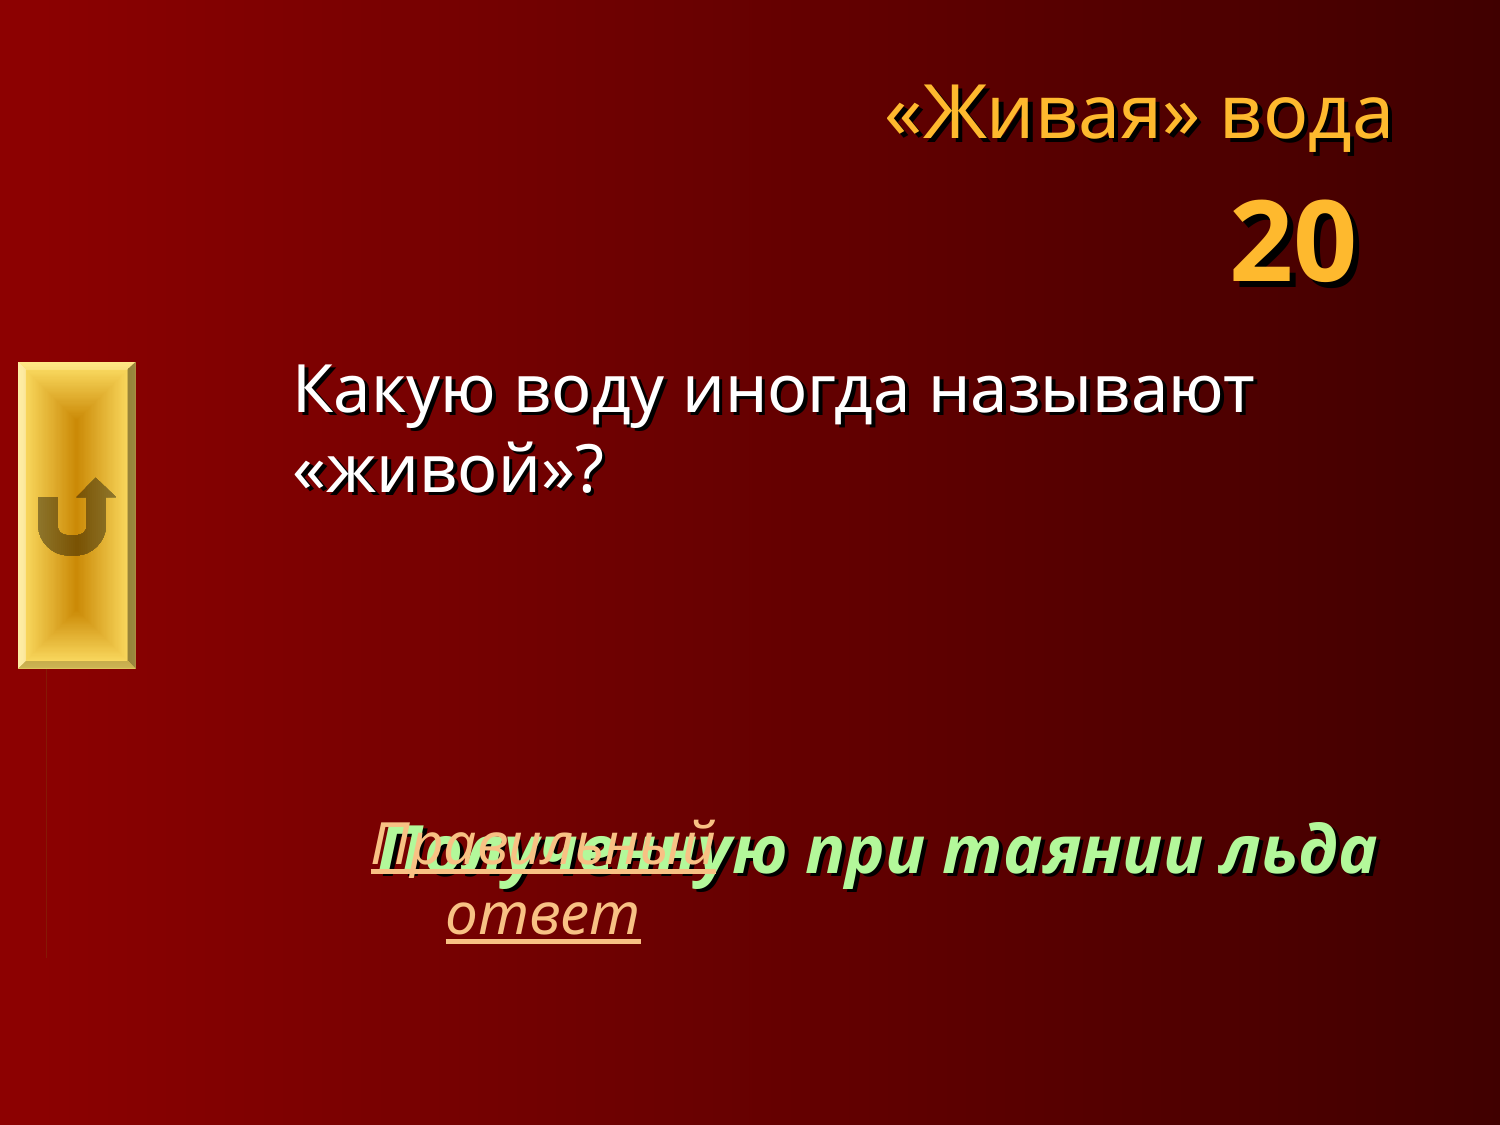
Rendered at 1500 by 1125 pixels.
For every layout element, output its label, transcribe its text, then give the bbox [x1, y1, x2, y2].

text_box Правильный ответ [253, 798, 833, 882]
text_box 20 [1163, 160, 1424, 291]
subtitle Какую воду иногда называют «живой»? [277, 337, 1447, 764]
title «Живая» вода [797, 54, 1483, 161]
text_box [19, 361, 136, 669]
text_box 60 [17, 361, 26, 669]
text_box Полученную при таянии льда [253, 798, 1412, 1094]
